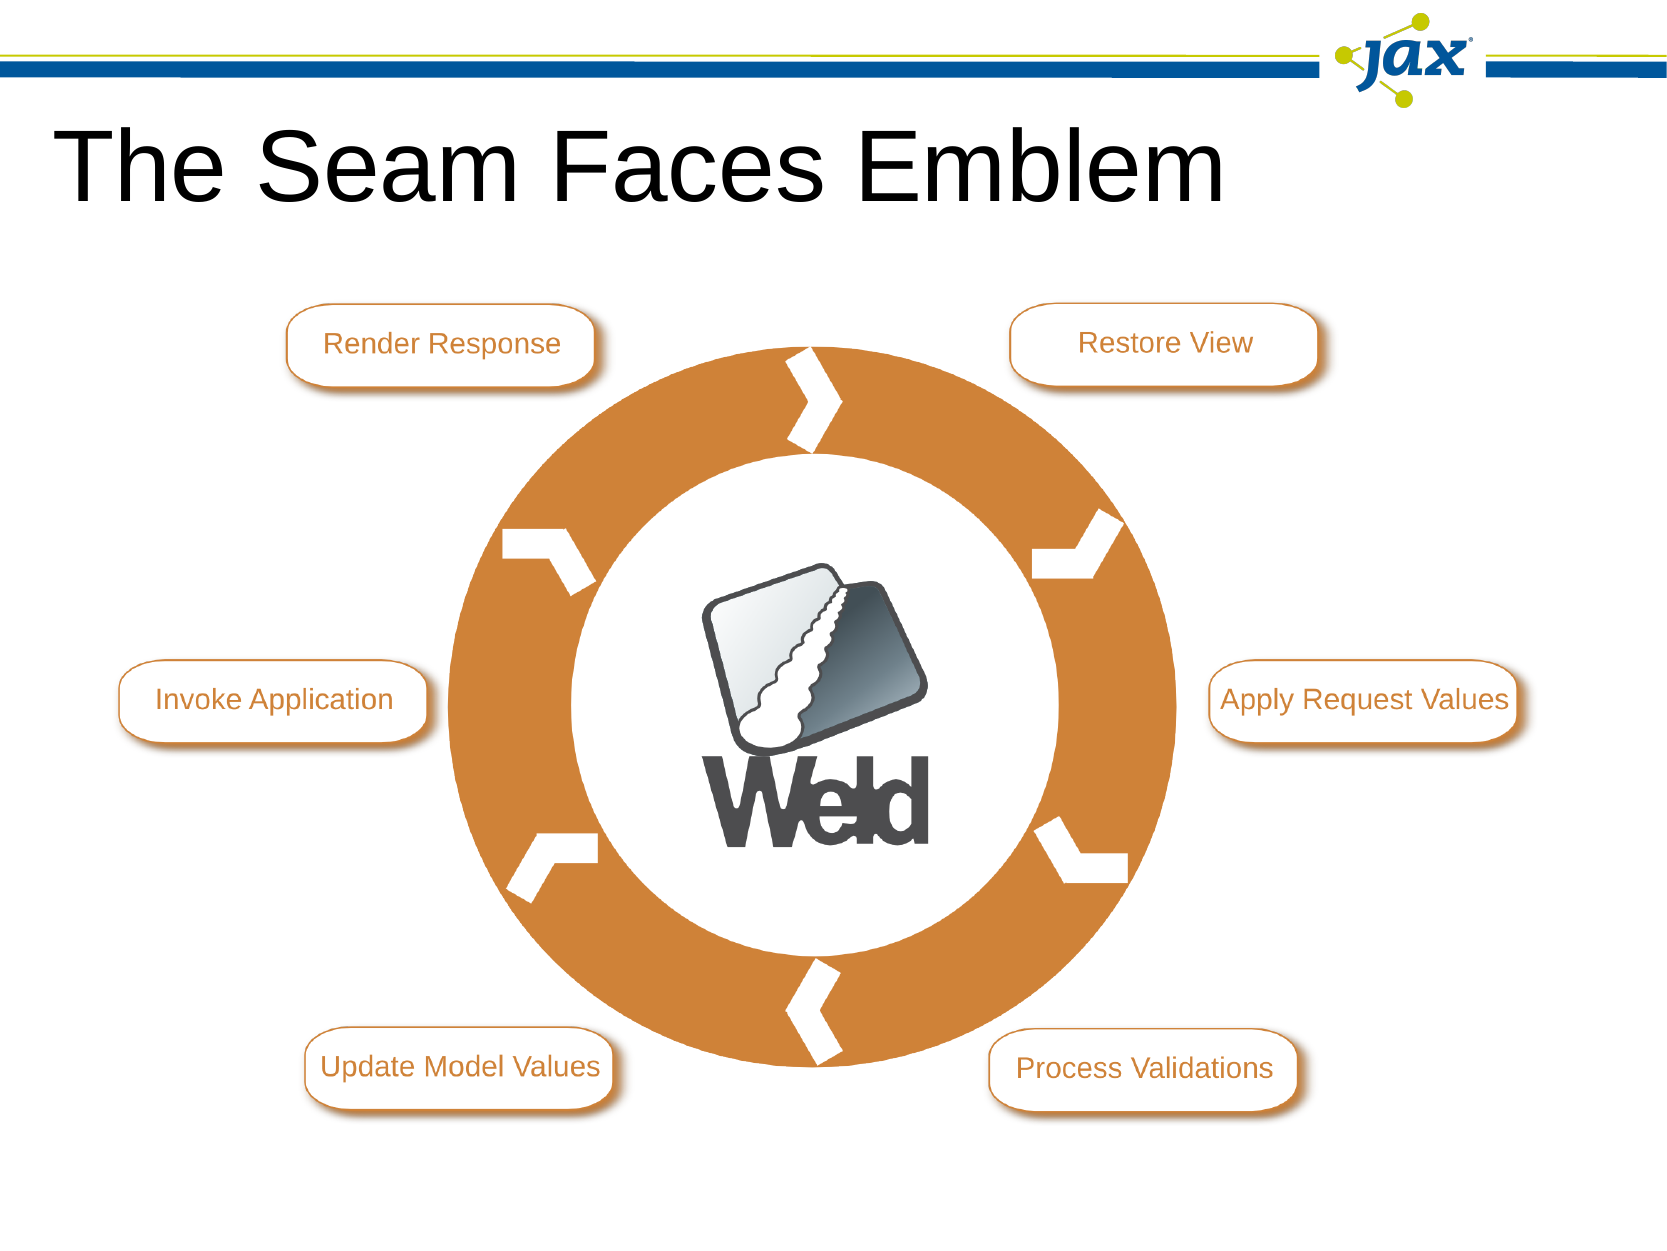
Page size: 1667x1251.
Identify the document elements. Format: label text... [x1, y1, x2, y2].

title The Seam Faces Emblem [37, 91, 1651, 230]
picture [112, 299, 1538, 1126]
picture [1335, 13, 1473, 91]
